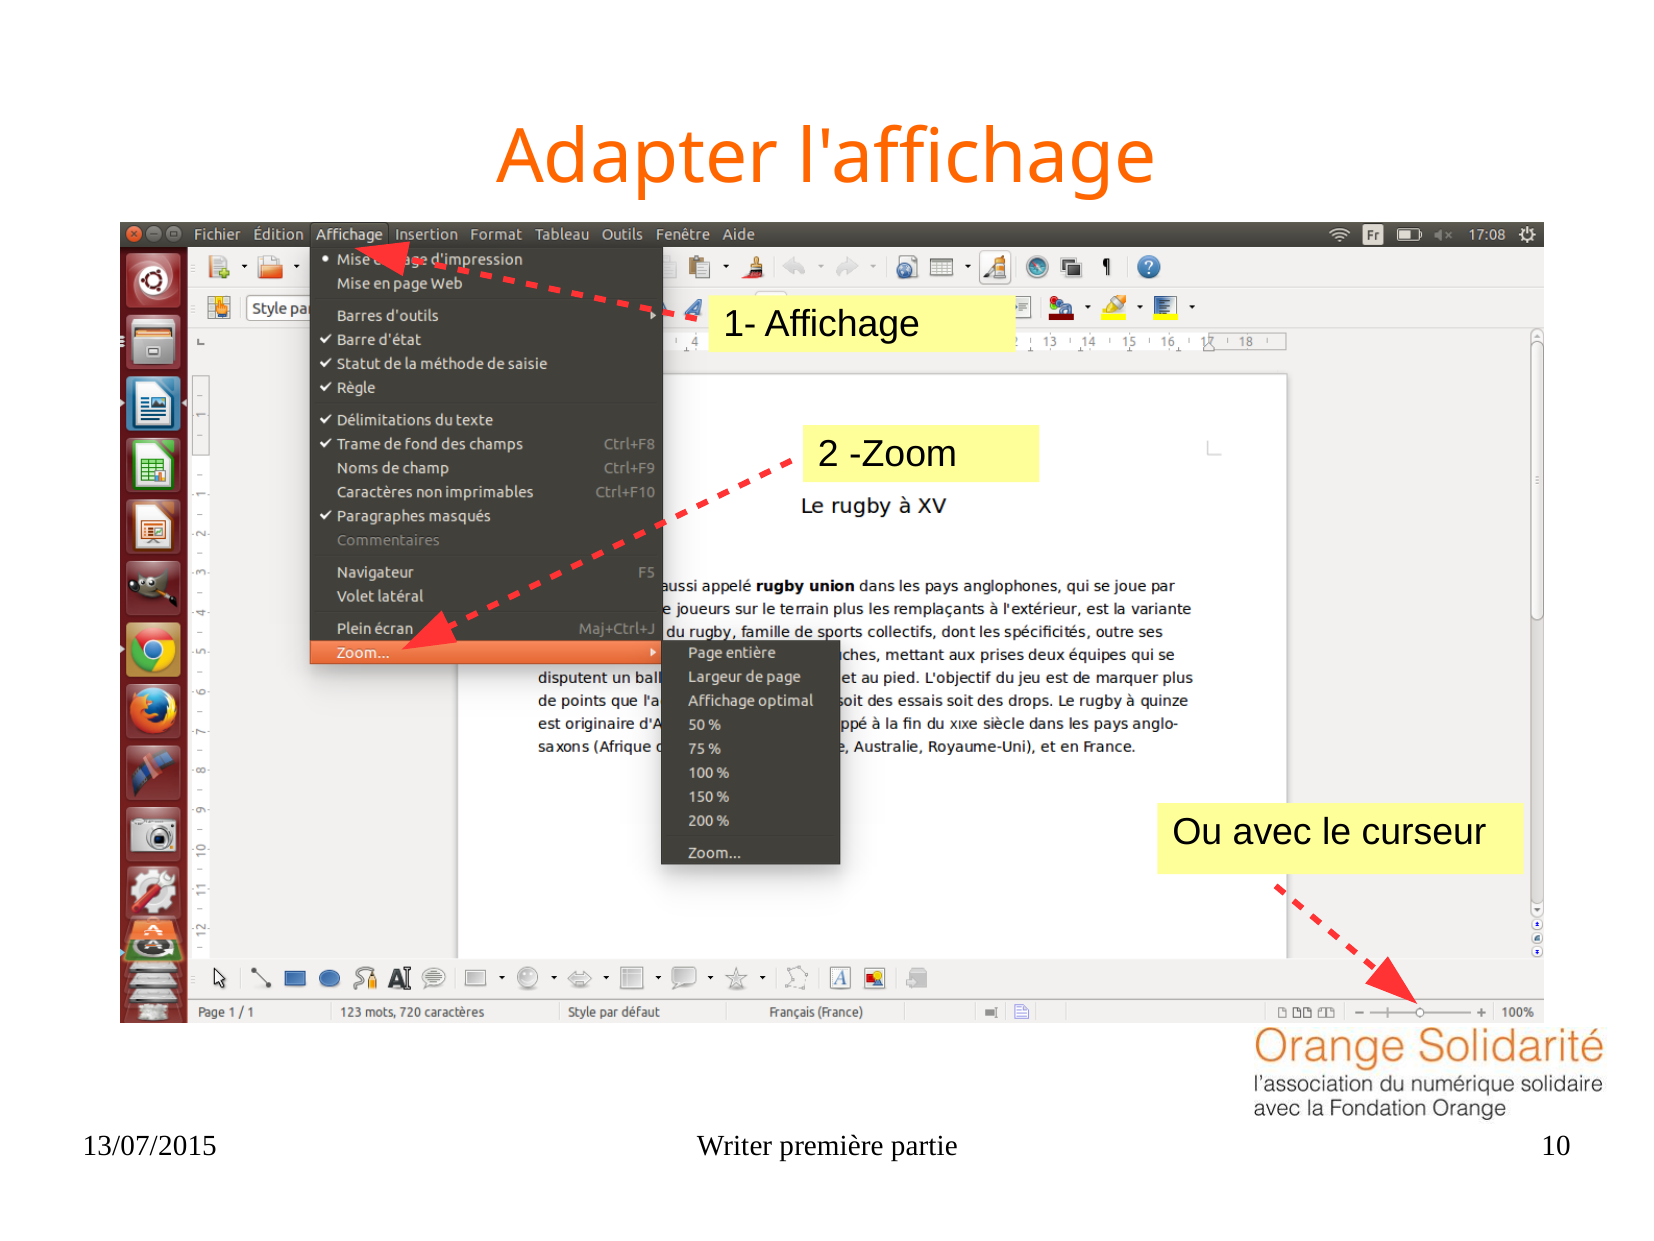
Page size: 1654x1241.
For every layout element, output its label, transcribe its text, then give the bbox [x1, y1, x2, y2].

text_box 1- Affichage [708, 295, 1016, 353]
text_box 2 -Zoom [803, 425, 1040, 483]
title Adapter l'affichage [82, 49, 1571, 257]
picture [120, 222, 1544, 1023]
text_box Ou avec le curseur [1157, 803, 1524, 875]
picture [1254, 1027, 1607, 1126]
